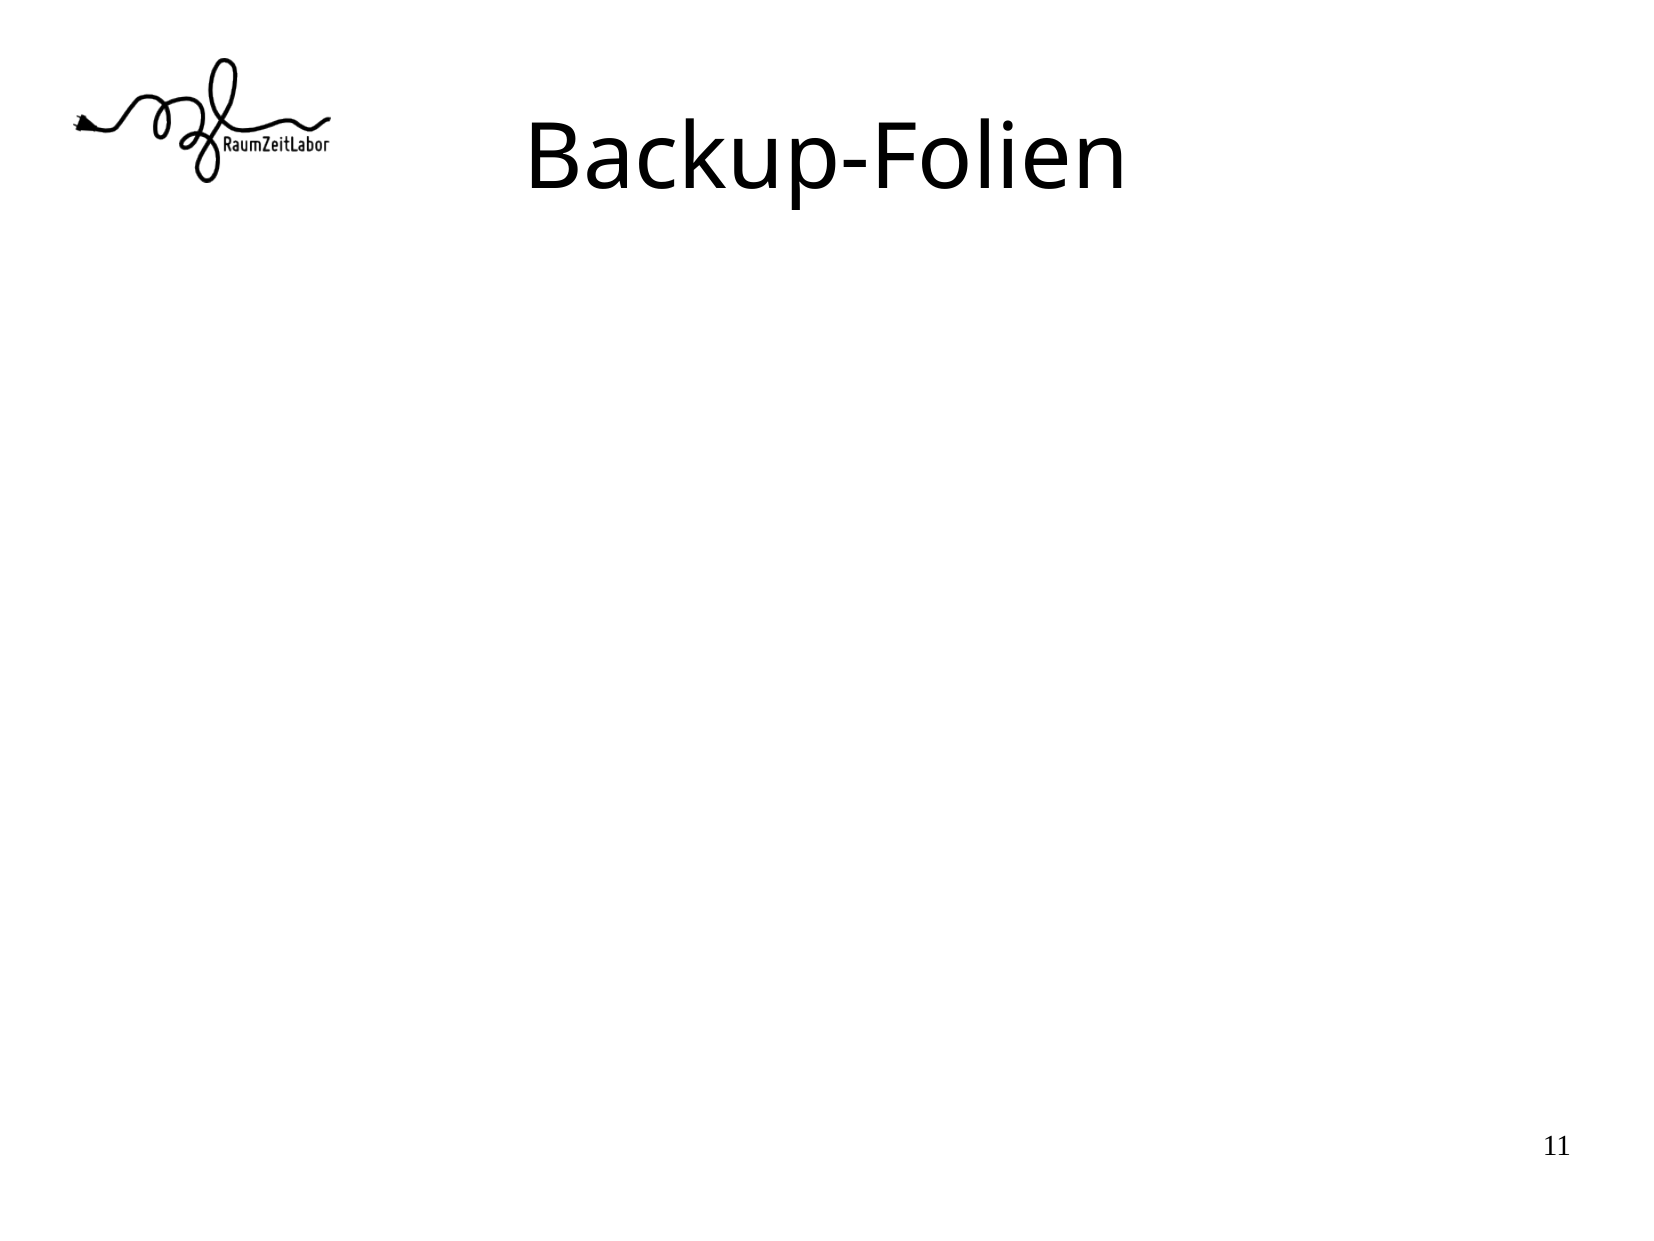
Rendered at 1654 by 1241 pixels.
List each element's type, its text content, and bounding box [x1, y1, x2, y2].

title Backup-Folien [82, 49, 1571, 257]
picture [73, 58, 331, 183]
